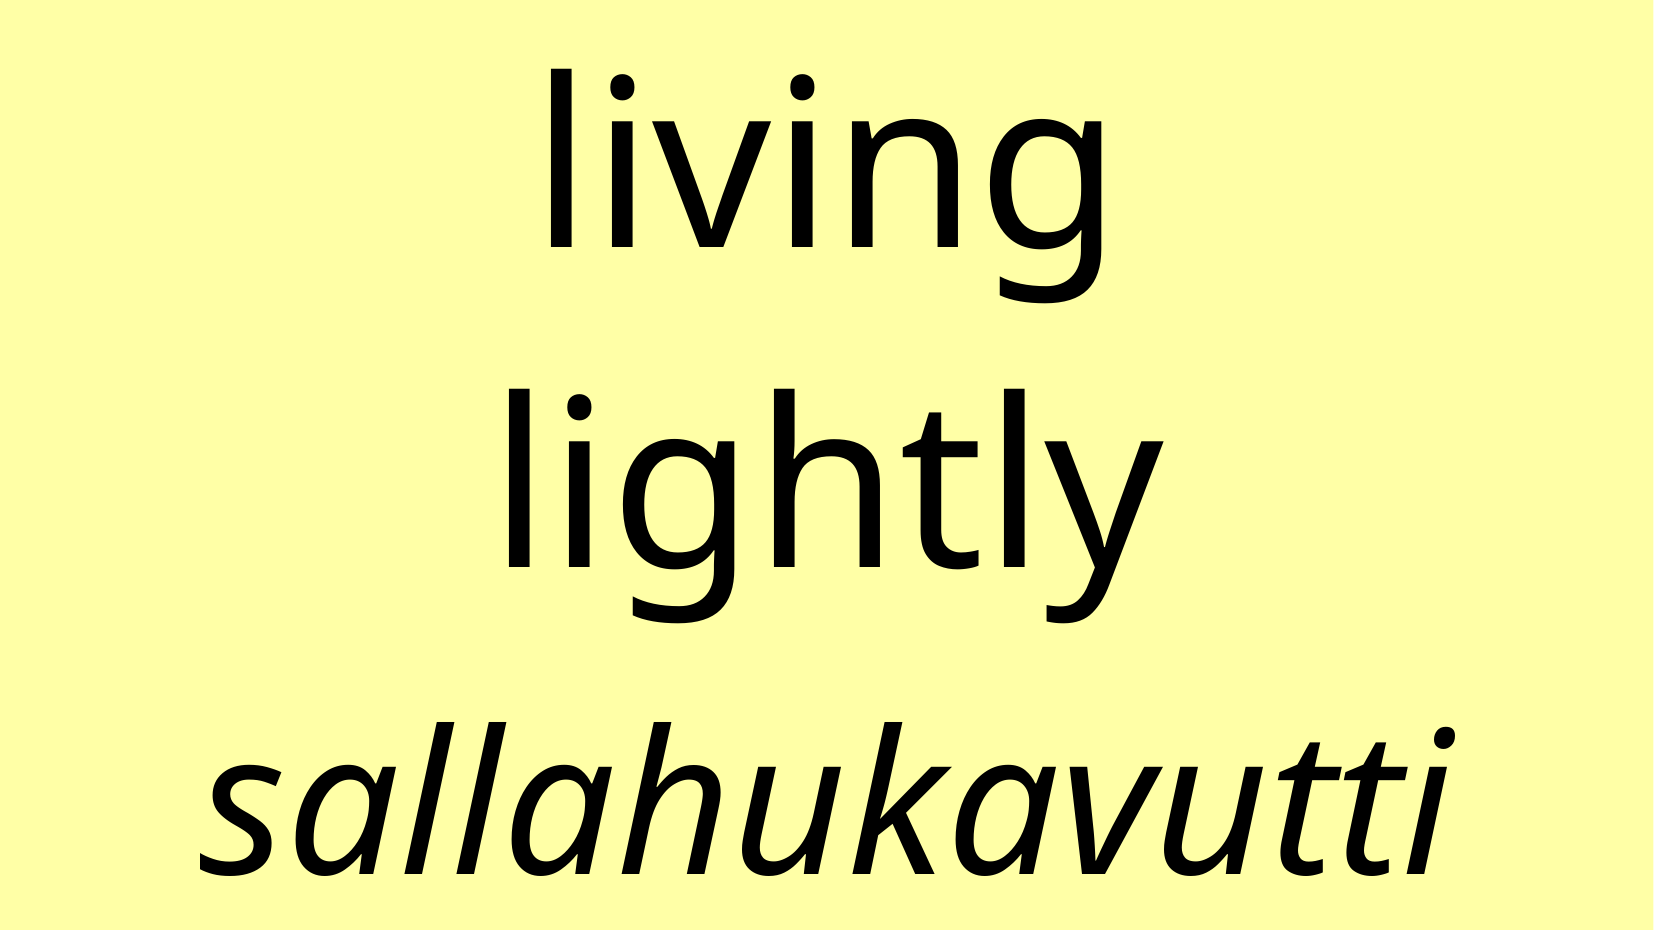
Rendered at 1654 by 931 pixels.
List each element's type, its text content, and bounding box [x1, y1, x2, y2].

text_box living lightly sallahukavutti [168, 43, 1486, 887]
